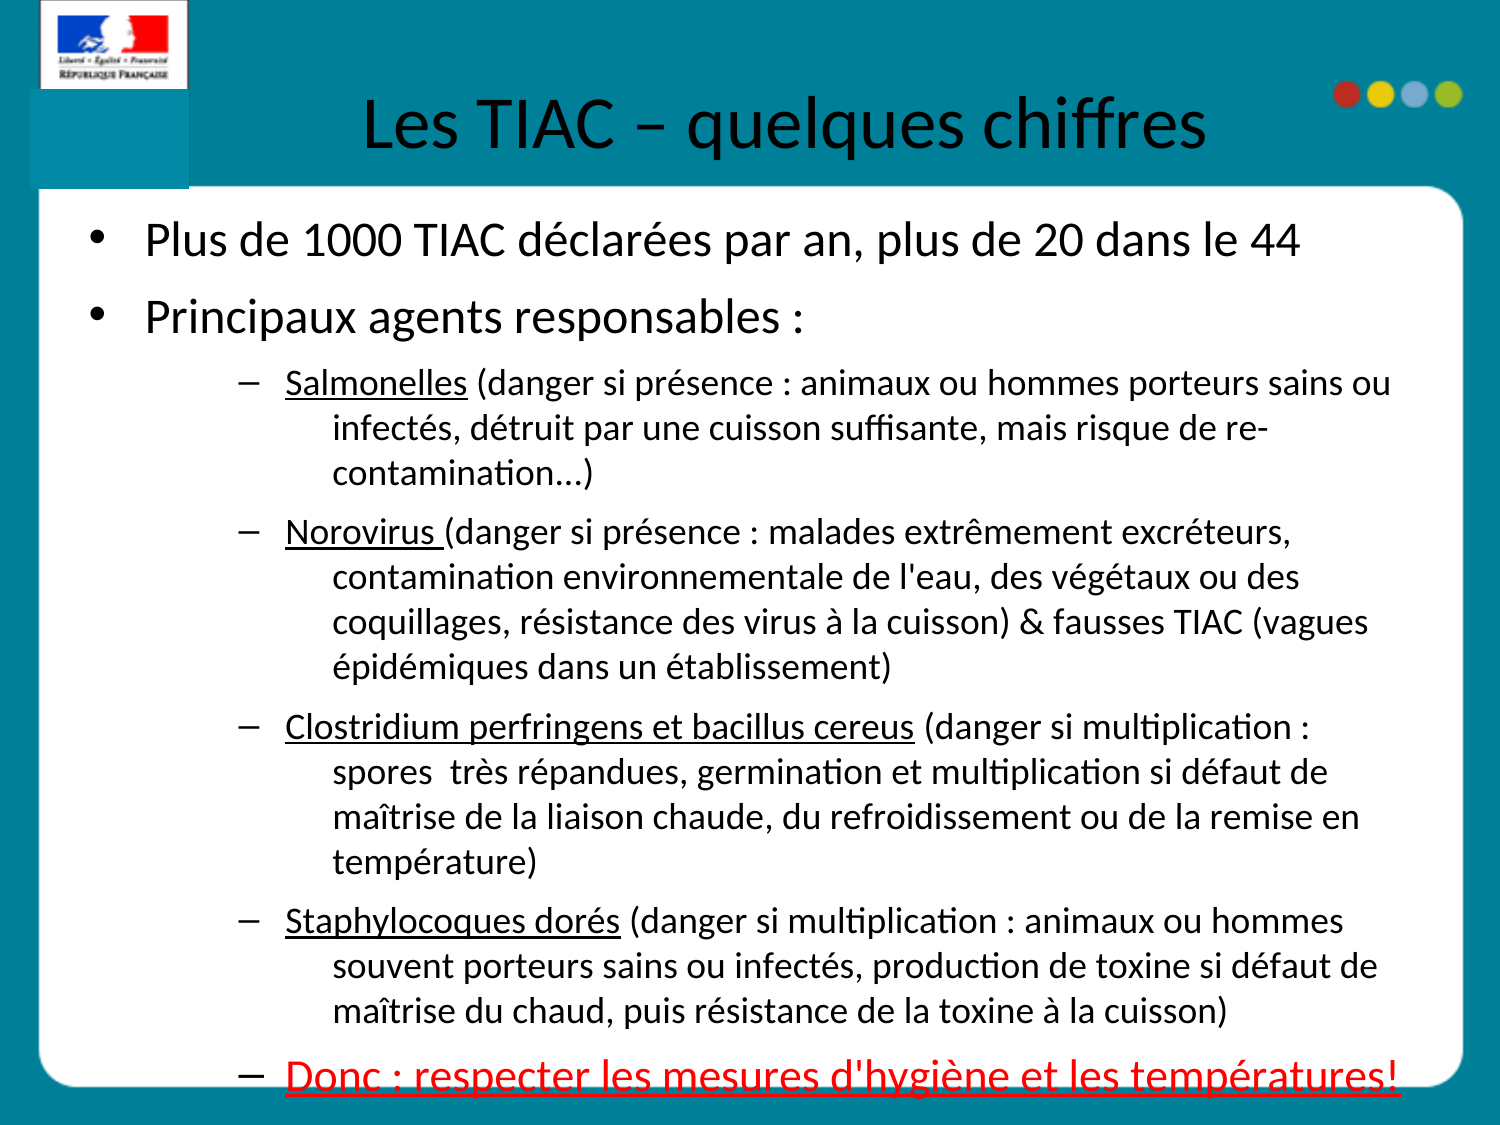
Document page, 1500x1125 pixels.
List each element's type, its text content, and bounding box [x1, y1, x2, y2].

list Plus de 1000 TIAC déclarées par an, plus de 20 dans le 44 Principaux agents responsables : Salmonelles (danger si présence : animaux ou hommes porteurs sains ou infectés, détruit par une cuisson suffisante, mais risque de re-contamination...) Norovirus (danger si présence : malades extrêmement excréteurs, contamination environnementale de l'eau, des végétaux ou des coquillages, résistance des virus à la cuisson) & fausses TIAC (vagues épidémiques dans un établissement) Clostridium perfringens et bacillus cereus (danger si multiplication : spores très répandues, germination et multiplication si défaut de maîtrise de la liaison chaude, du refroidissement ou de la remise en température) Staphylocoques dorés (danger si multiplication : animaux ou hommes souvent porteurs sains ou infectés, production de toxine si défaut de maîtrise du chaud, puis résistance de la toxine à la cuisson) Donc : respecter les mesures d'hygiène et les températures! [88, 206, 1412, 1065]
title Les TIAC – quelques chiffres [147, 0, 1423, 237]
